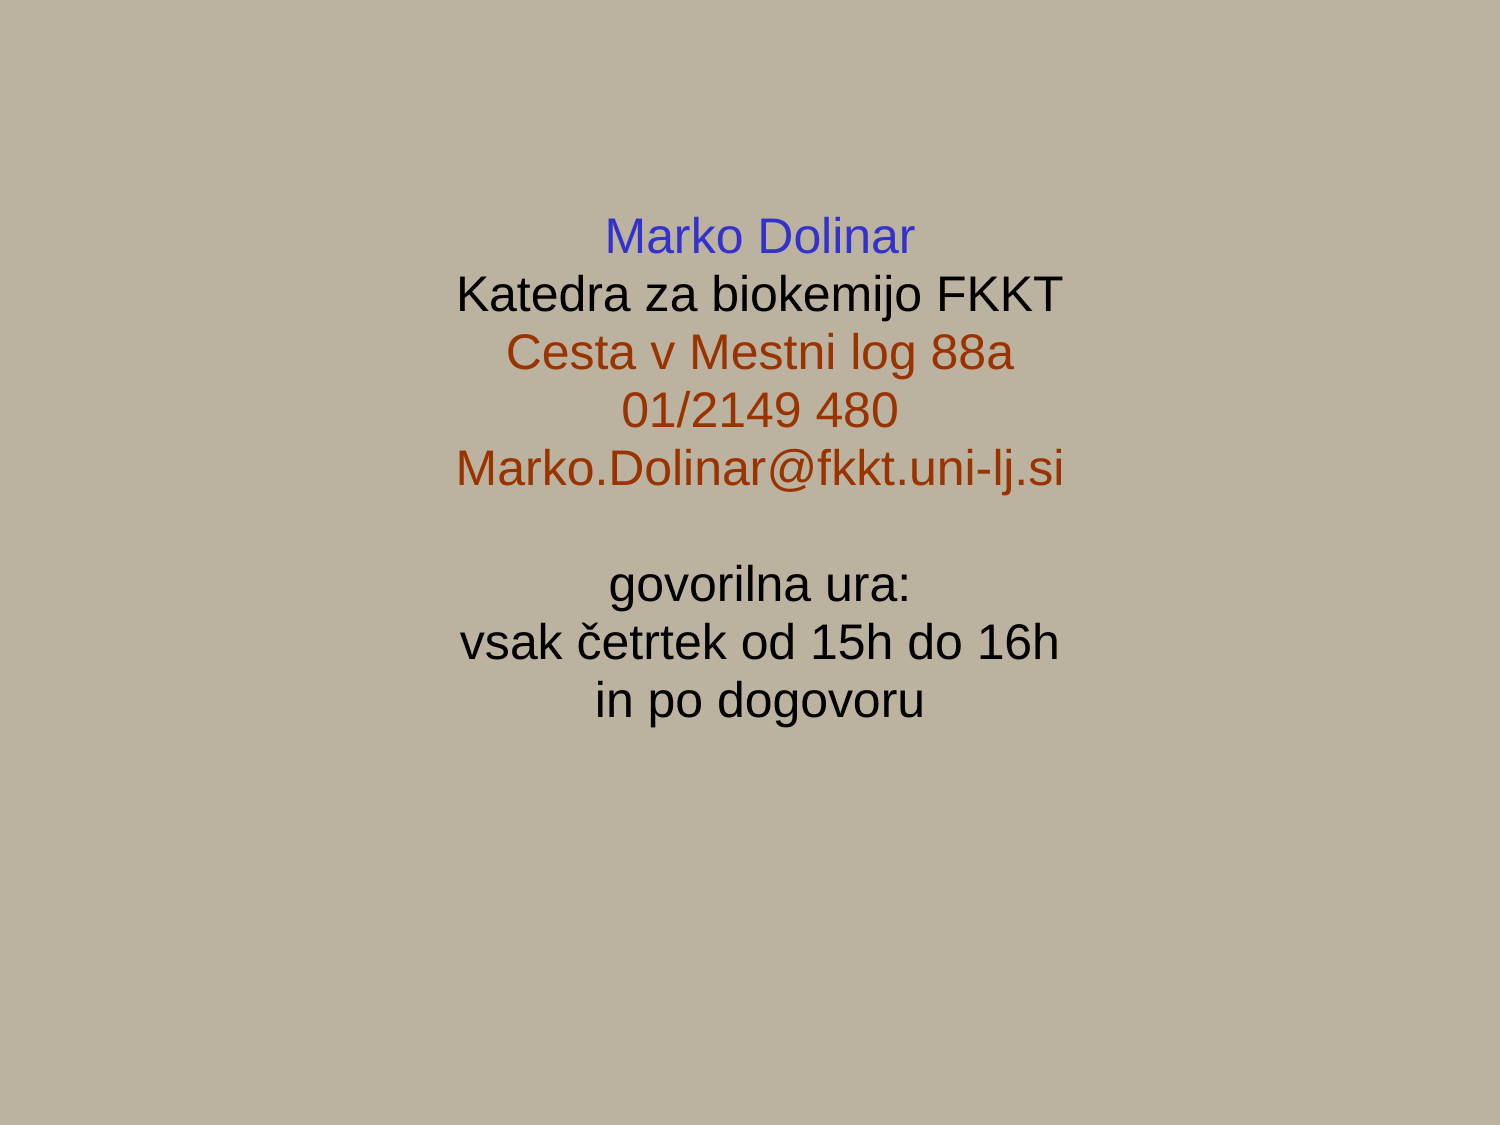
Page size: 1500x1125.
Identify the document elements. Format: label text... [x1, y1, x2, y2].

subtitle Marko Dolinar Katedra za biokemijo FKKT Cesta v Mestni log 88a 01/2149 480 Marko.Dolinar@fkkt.uni-lj.si govorilna ura: vsak četrtek od 15h do 16h in po dogovoru [218, 208, 1302, 841]
